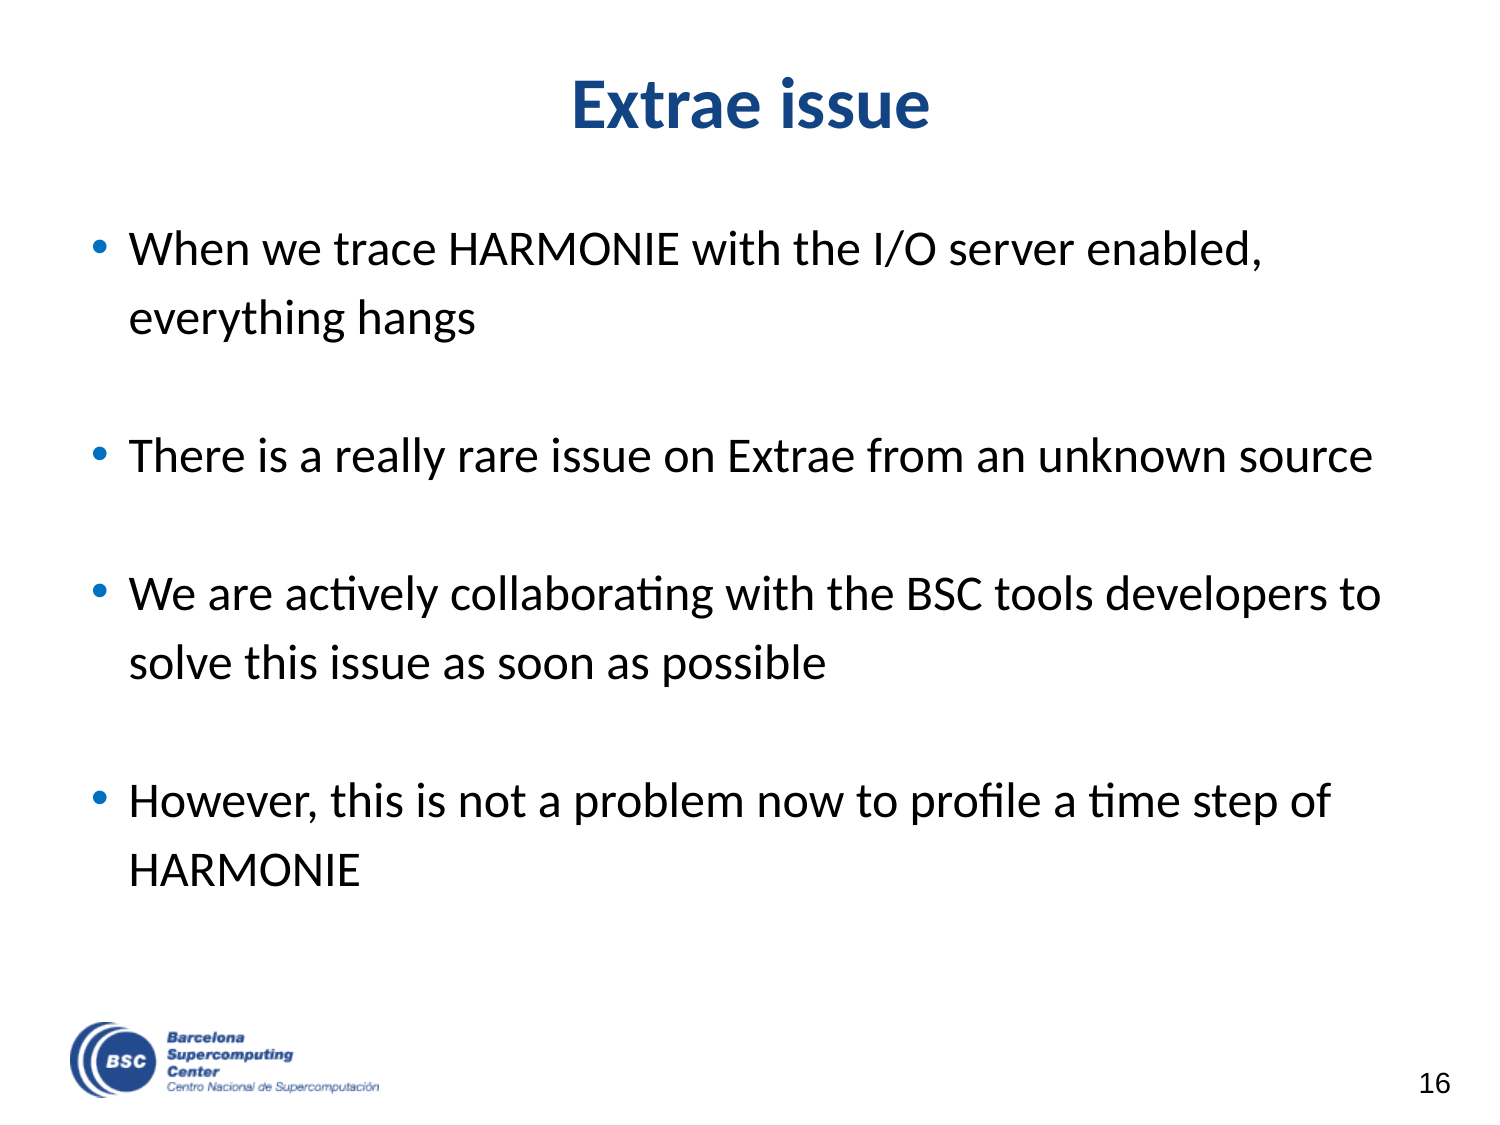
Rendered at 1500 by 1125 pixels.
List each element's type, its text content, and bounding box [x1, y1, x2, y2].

list When we trace HARMONIE with the I/O server enabled, everything hangs There is a really rare issue on Extrae from an unknown source We are actively collaborating with the BSC tools developers to solve this issue as soon as possible However, this is not a problem now to profile a time step of HARMONIE [76, 199, 1427, 993]
title Extrae issue [76, 35, 1427, 174]
slide_number <number> [1403, 1038, 1494, 1125]
picture [70, 1022, 379, 1098]
